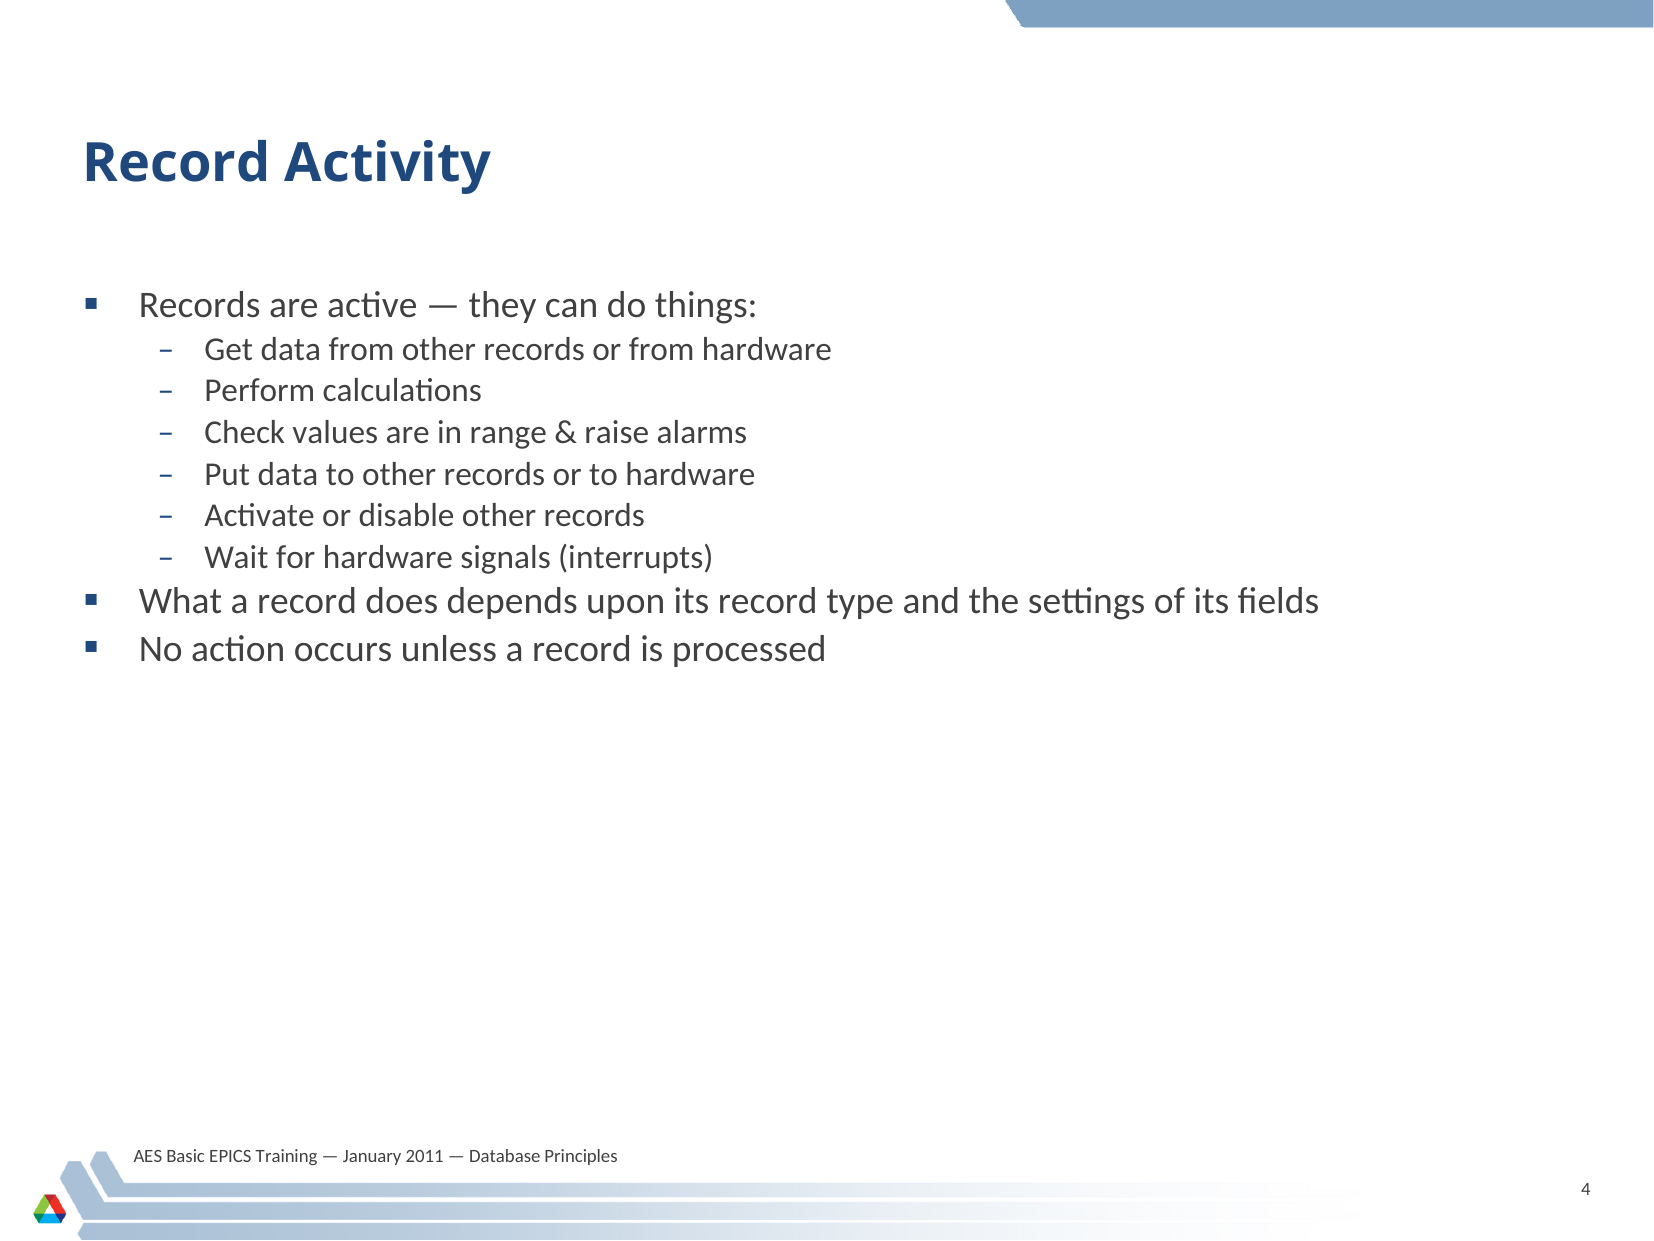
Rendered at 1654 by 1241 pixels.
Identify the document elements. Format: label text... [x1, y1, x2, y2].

title Record Activity [82, 128, 1571, 192]
picture [0, 1143, 1654, 1240]
list Records are active — they can do things: Get data from other records or from hardware Perform calculations Check values are in range & raise alarms Put data to other records or to hardware Activate or disable other records Wait for hardware signals (interrupts) What a record does depends upon its record type and the settings of its fields No action occurs unless a record is processed [82, 289, 1571, 764]
picture [0, 0, 1654, 29]
